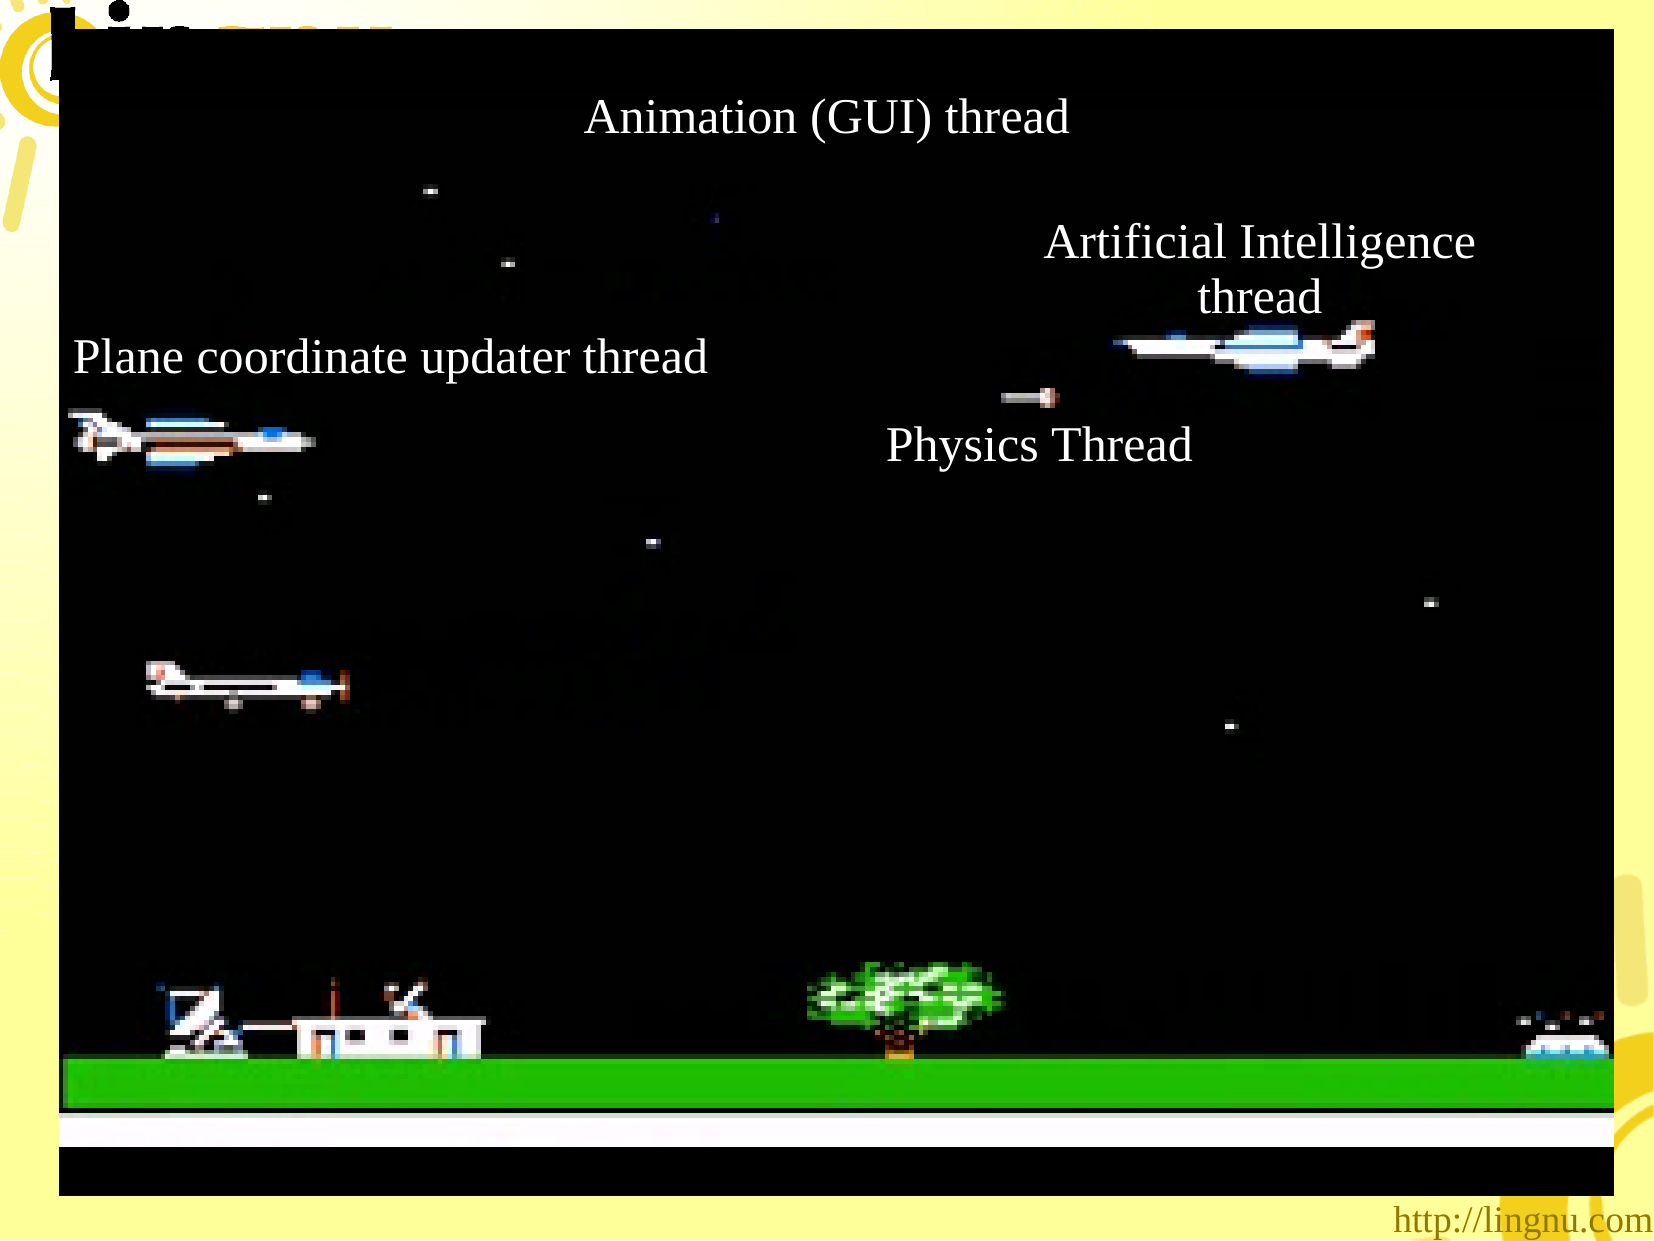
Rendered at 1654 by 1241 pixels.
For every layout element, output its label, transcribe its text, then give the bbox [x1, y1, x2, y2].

picture [0, 0, 1654, 1241]
text_box Plane coordinate updater thread [72, 328, 709, 384]
text_box Animation (GUI) thread [583, 88, 1070, 144]
text_box Artificial Intelligence thread [1043, 214, 1477, 325]
text_box Physics Thread [885, 417, 1194, 473]
